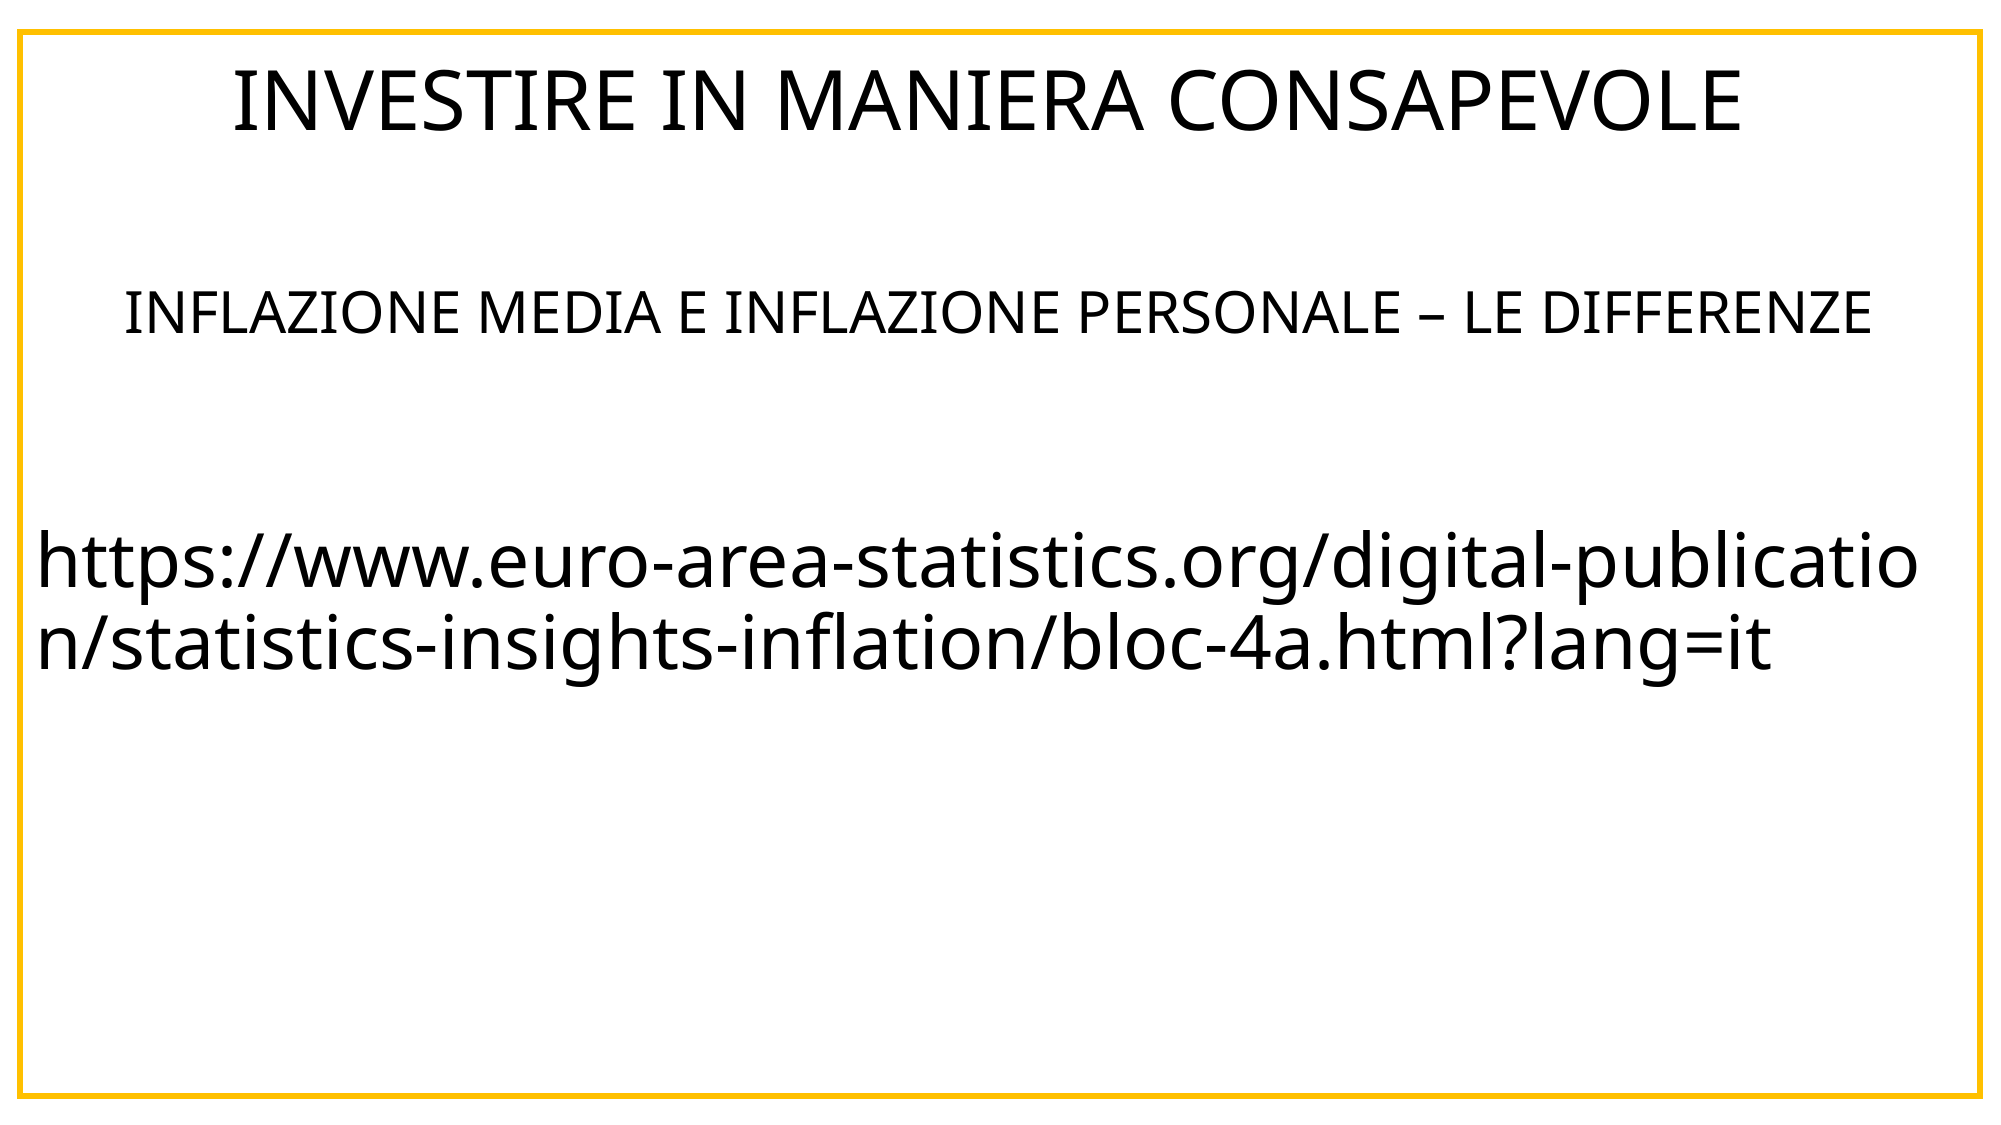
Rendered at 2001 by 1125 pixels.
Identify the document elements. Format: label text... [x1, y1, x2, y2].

text_box INVESTIRE IN MANIERA CONSAPEVOLE INFLAZIONE MEDIA E INFLAZIONE PERSONALE – LE DIFFERENZE https://www.euro-area-statistics.org/digital-publication/statistics-insights-inflation/bloc-4a.html?lang=it [20, 32, 1980, 1097]
